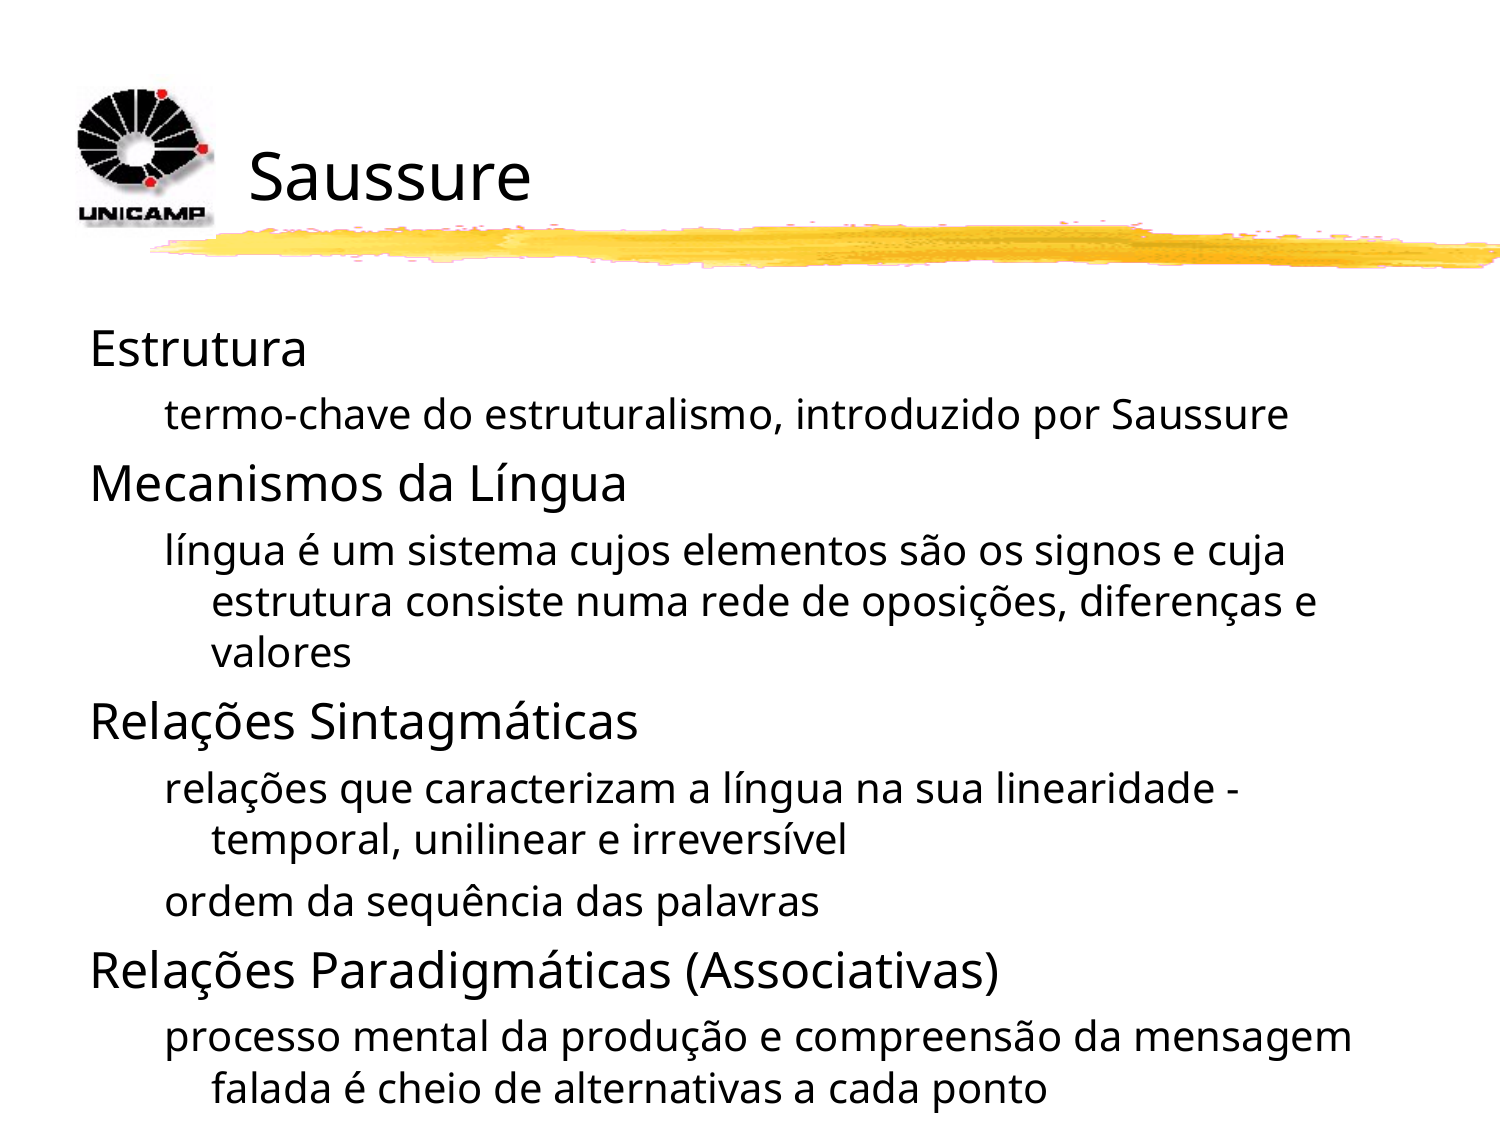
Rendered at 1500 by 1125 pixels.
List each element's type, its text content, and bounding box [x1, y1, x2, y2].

list Estrutura termo-chave do estruturalismo, introduzido por Saussure Mecanismos da Língua língua é um sistema cujos elementos são os signos e cuja estrutura consiste numa rede de oposições, diferenças e valores Relações Sintagmáticas relações que caracterizam a língua na sua linearidade - temporal, unilinear e irreversível ordem da sequência das palavras Relações Paradigmáticas (Associativas) processo mental da produção e compreensão da mensagem falada é cheio de alternativas a cada ponto alternativas constituem a dimensão paradigmática [74, 309, 1417, 1091]
title Saussure [233, 37, 1434, 225]
picture [75, 74, 1500, 279]
